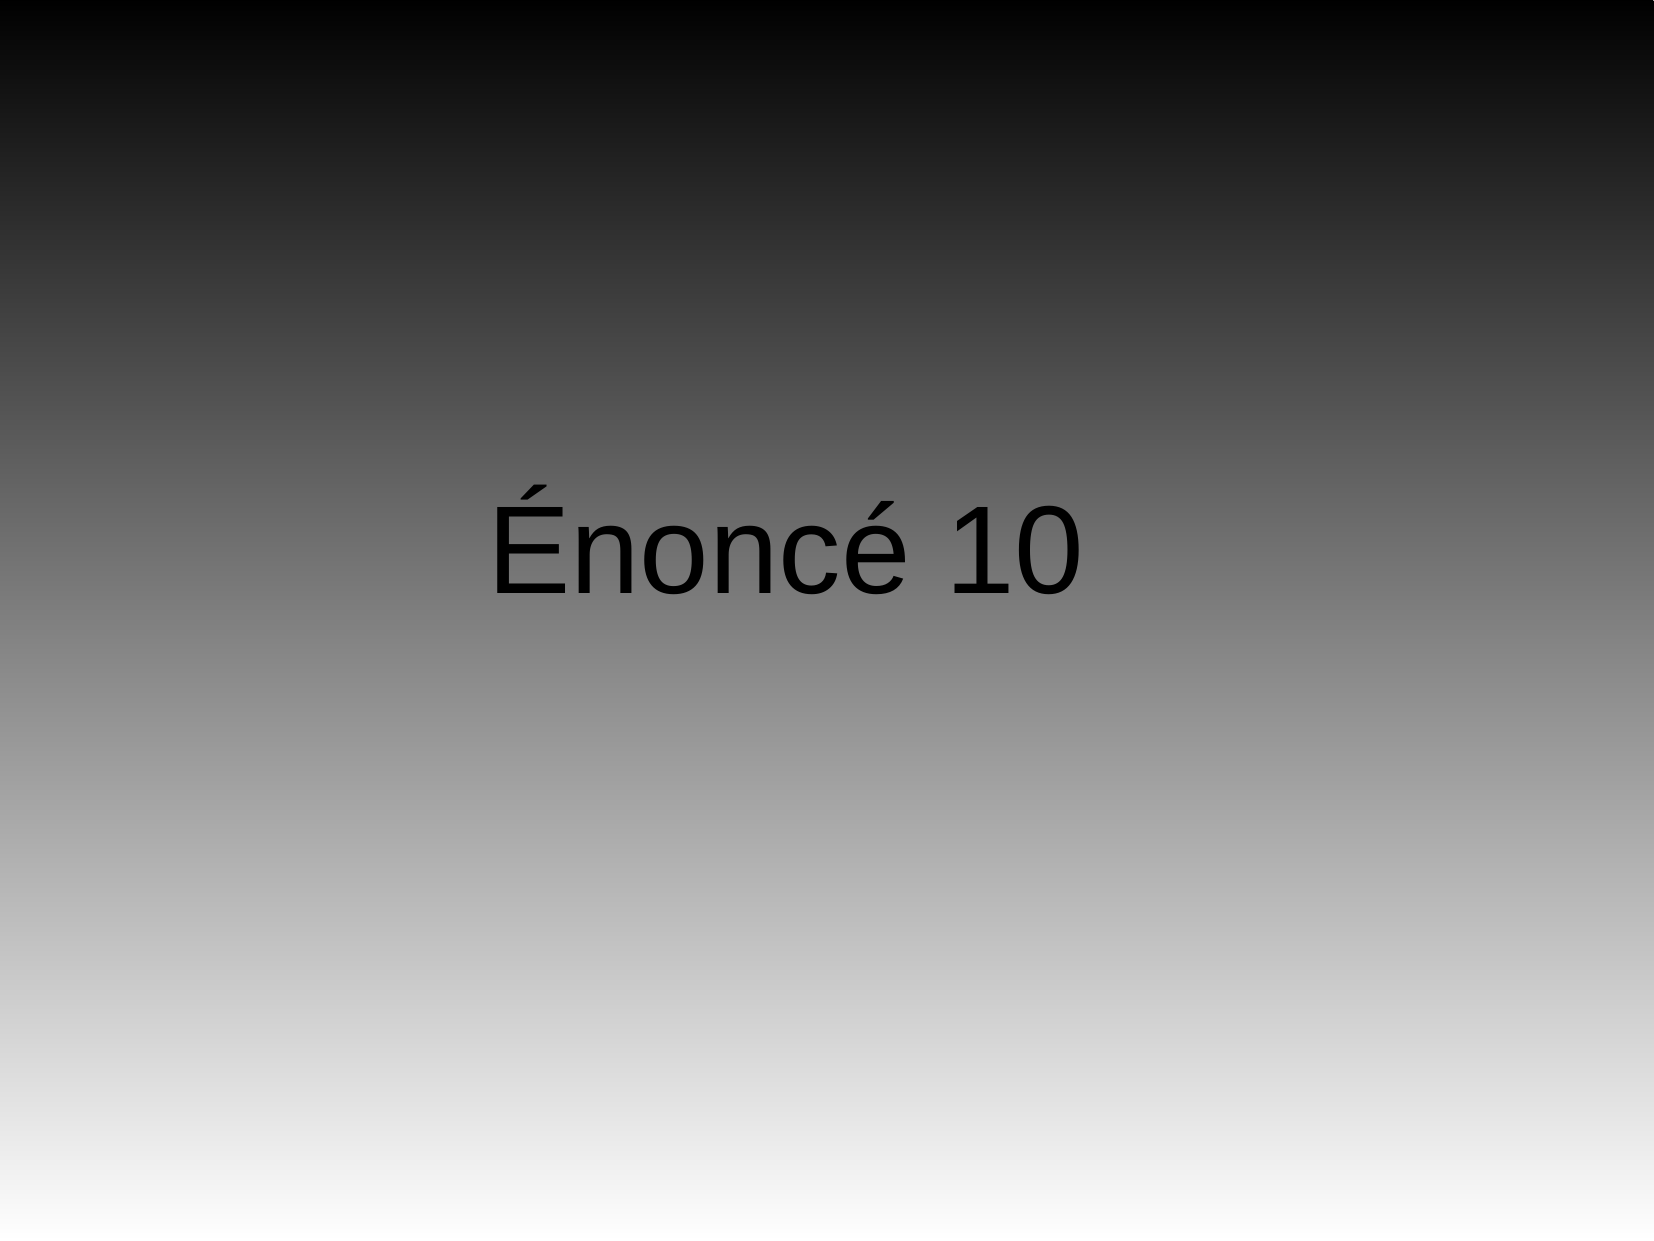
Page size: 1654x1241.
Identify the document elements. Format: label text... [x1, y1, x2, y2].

text_box Énoncé 10 [472, 472, 1152, 628]
